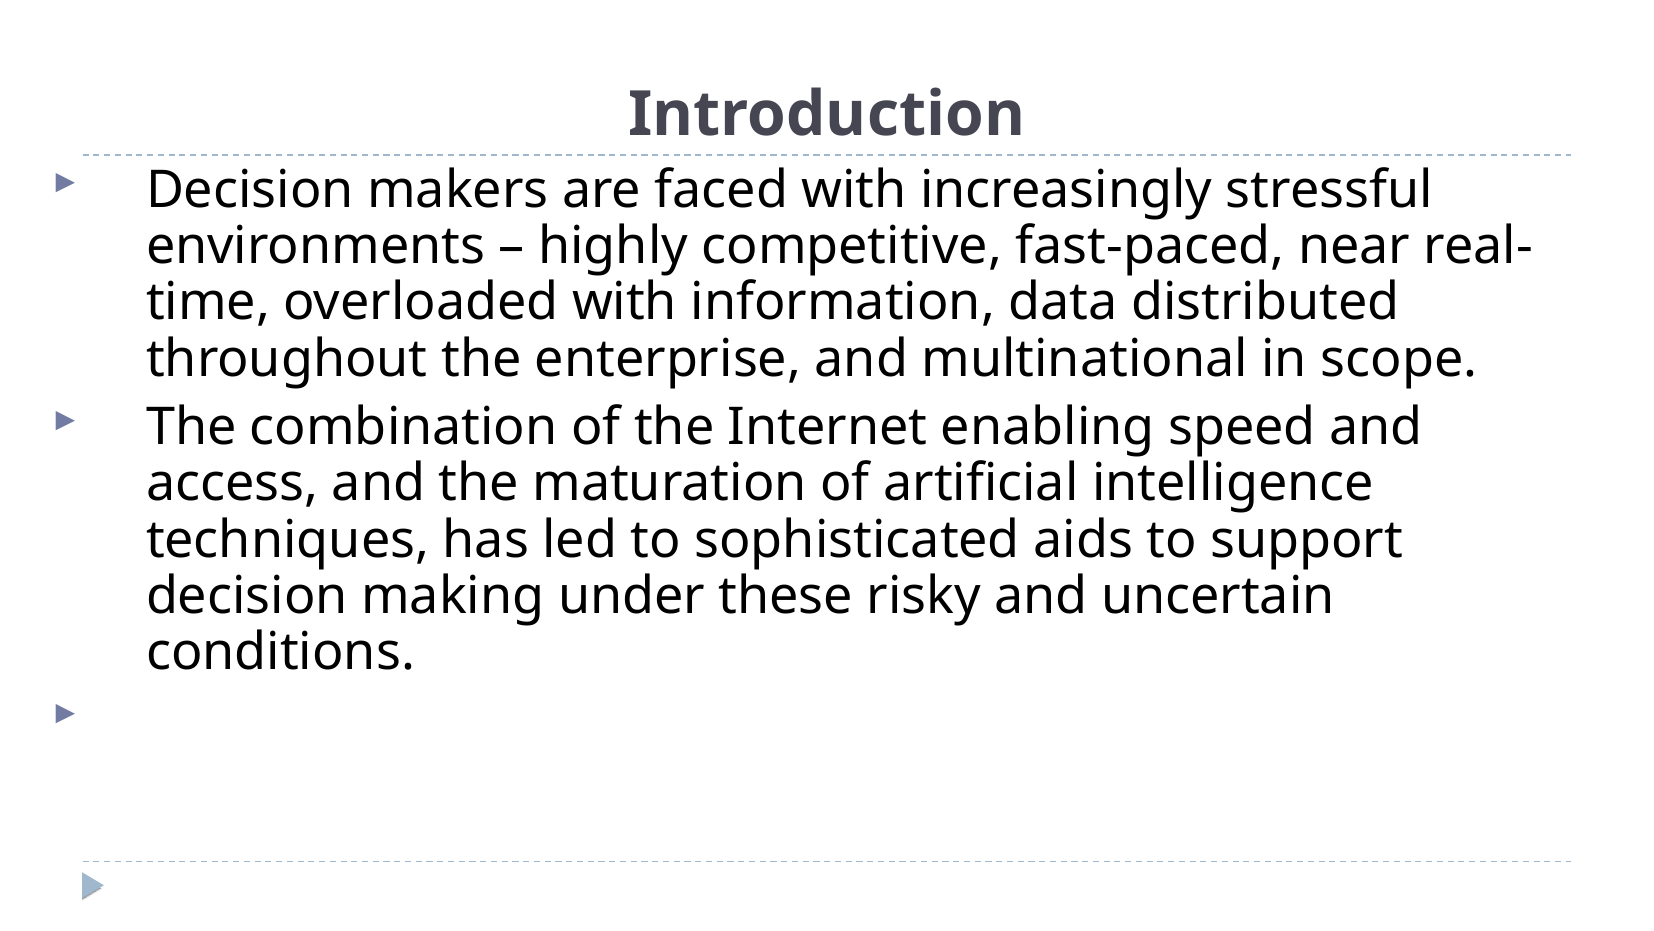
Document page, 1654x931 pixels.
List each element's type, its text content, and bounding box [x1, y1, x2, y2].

title Introduction [82, 20, 1571, 154]
list Decision makers are faced with increasingly stressful environments – highly competitive, fast-paced, near real-time, overloaded with information, data distributed throughout the enterprise, and multinational in scope. The combination of the Internet enabling speed and access, and the maturation of artificial intelligence techniques, has led to sophisticated aids to support decision making under these risky and uncertain conditions. [37, 154, 1585, 751]
